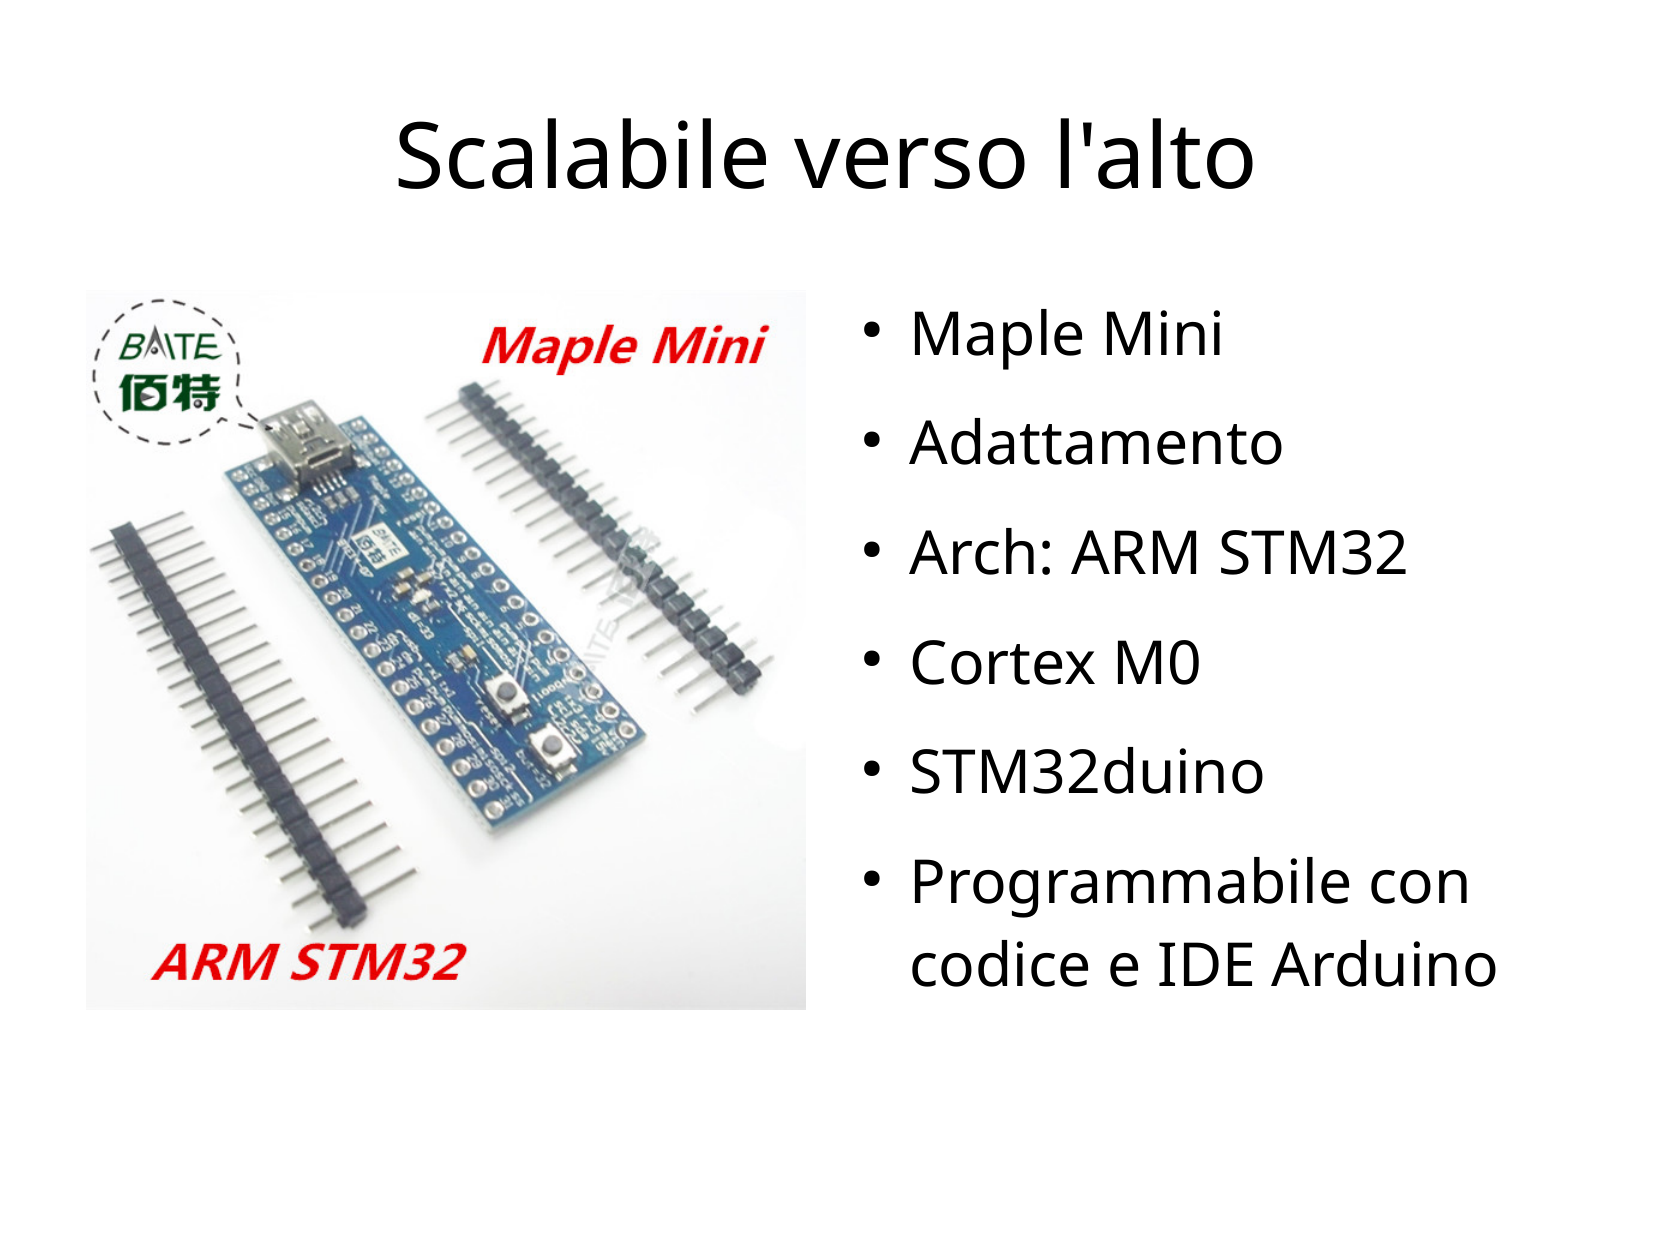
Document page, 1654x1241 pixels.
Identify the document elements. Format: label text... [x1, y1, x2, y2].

list Maple Mini Adattamento Arch: ARM STM32 Cortex M0 STM32duino Programmabile con codice e IDE Arduino [845, 290, 1572, 1010]
title Scalabile verso l'alto [82, 49, 1571, 257]
picture [86, 290, 806, 1010]
